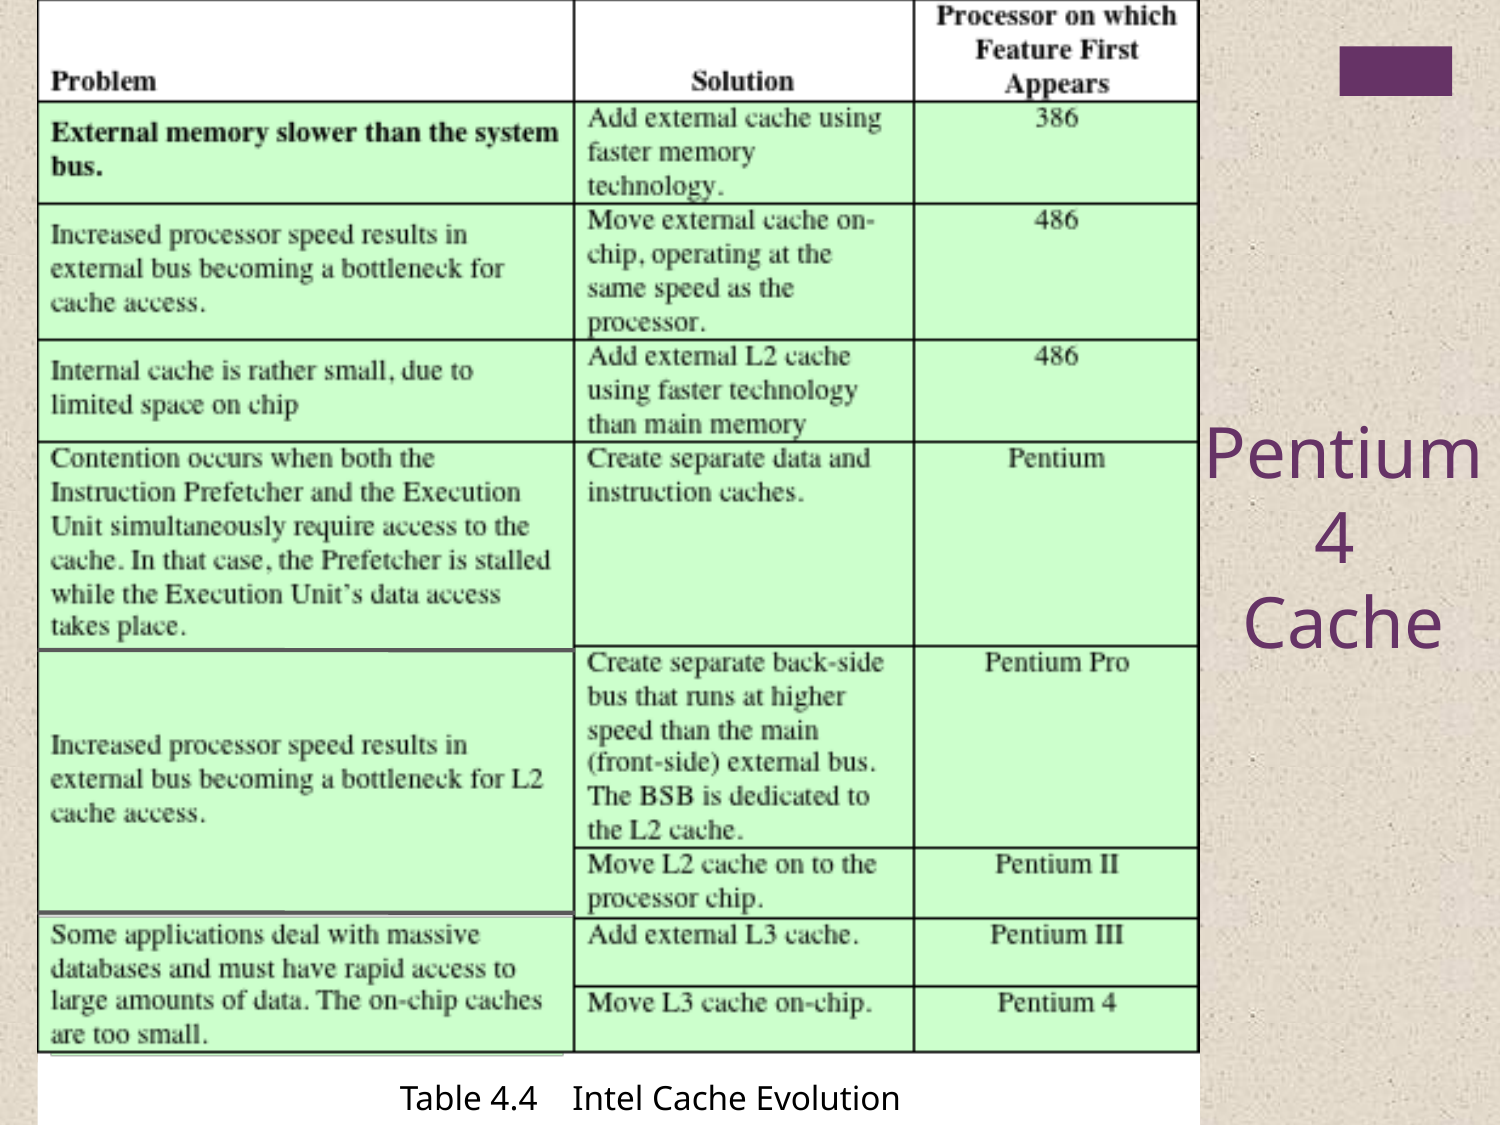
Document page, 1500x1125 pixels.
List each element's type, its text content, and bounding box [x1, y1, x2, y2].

title Pentium 4 Cache [1200, 399, 1500, 675]
text_box Table 4.4 Intel Cache Evolution [384, 1069, 926, 1125]
text_box [37, 1062, 1200, 1125]
picture [0, 0, 1500, 1125]
